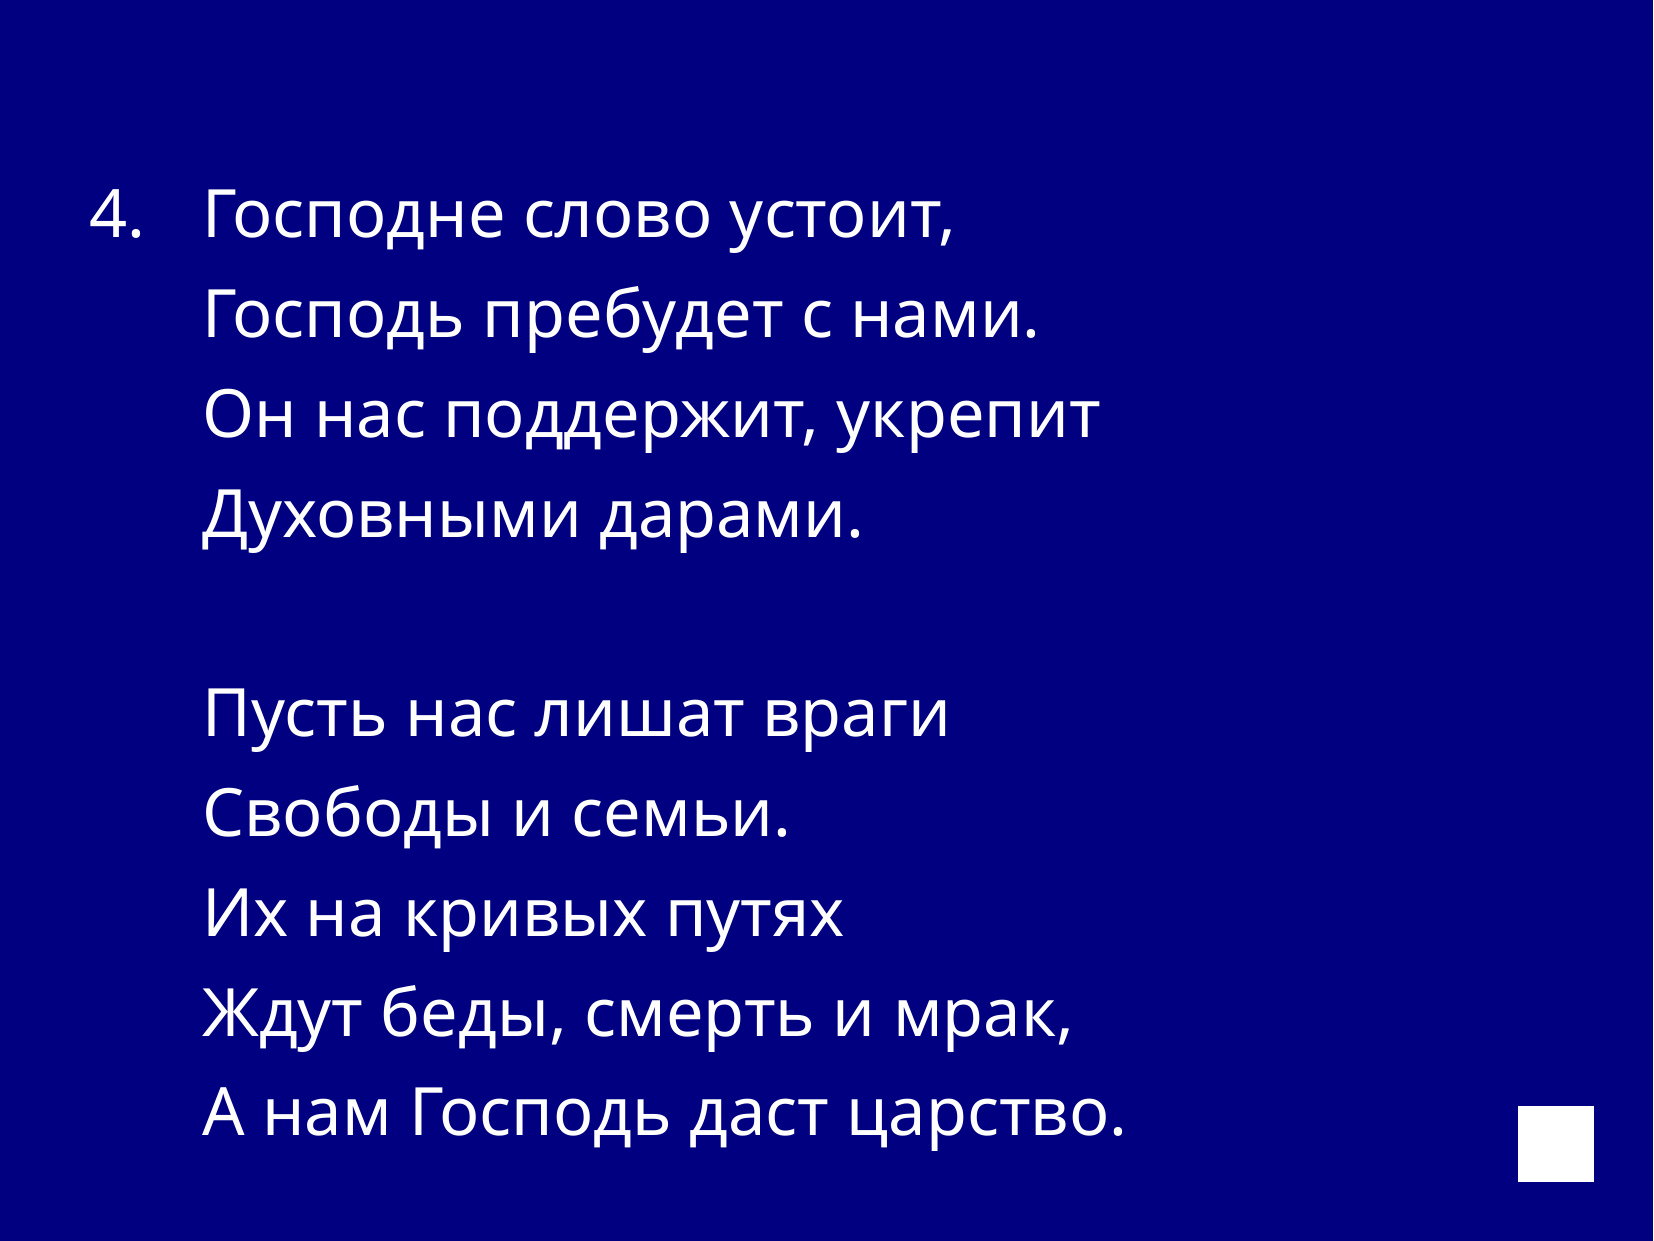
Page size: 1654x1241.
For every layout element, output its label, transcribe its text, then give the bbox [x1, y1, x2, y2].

text_box [1518, 1106, 1594, 1182]
text_box 4. Господне слово устоит, Господь пребудет с нами. Он нас поддержит, укрепит Духовными дарами. Пусть нас лишат враги Свободы и семьи. Их на кривых путях Ждут беды, смерть и мрак, А нам Господь даст царство. [75, 150, 1576, 1163]
